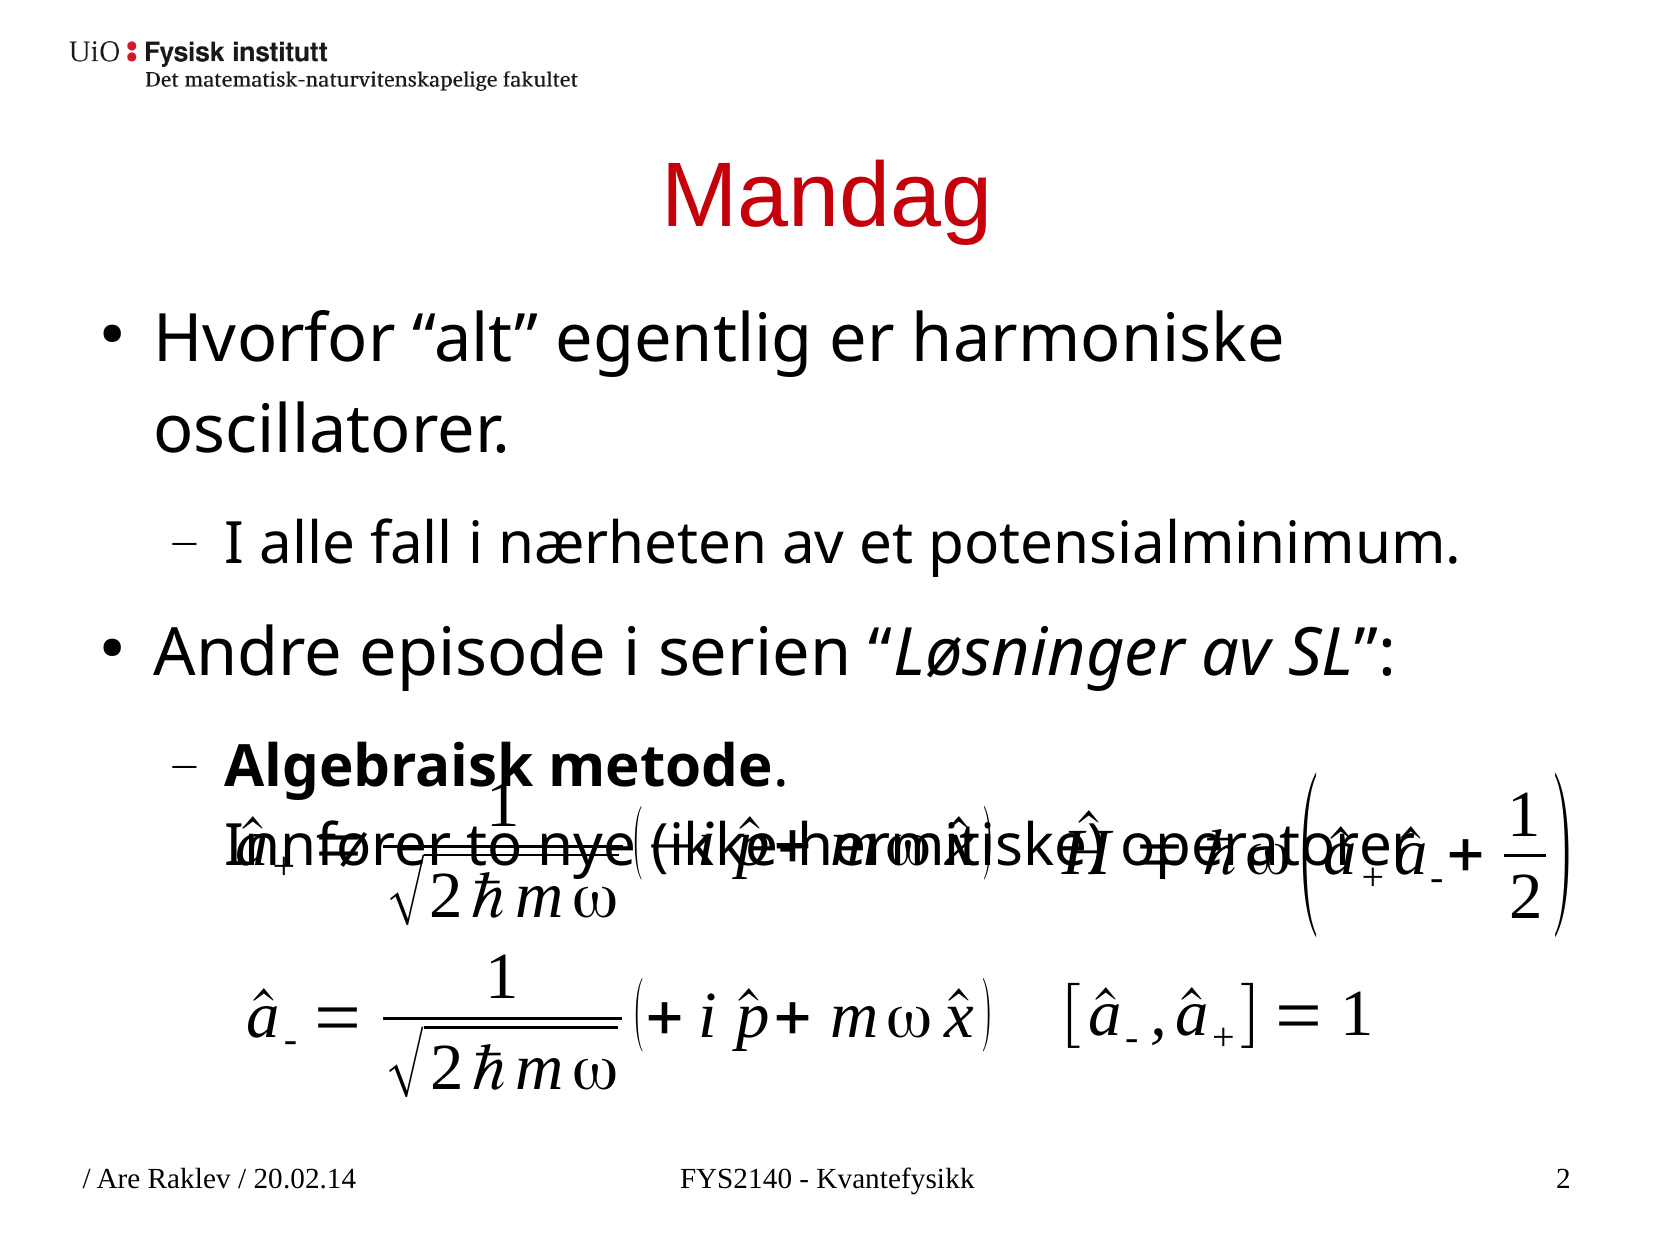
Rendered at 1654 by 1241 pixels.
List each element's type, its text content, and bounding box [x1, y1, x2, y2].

chart [238, 940, 1000, 1111]
title Mandag [82, 90, 1571, 290]
picture [68, 37, 581, 93]
chart [1057, 976, 1380, 1060]
list Hvorfor “alt” egentlig er harmoniske oscillatorer. I alle fall i nærheten av et potensialminimum. Andre episode i serien “Løsninger av SL”: Algebraisk metode. Innfører to nye (ikke-hermitiske) operatorer [82, 290, 1613, 1094]
chart [227, 768, 1000, 939]
chart [1050, 768, 1581, 942]
